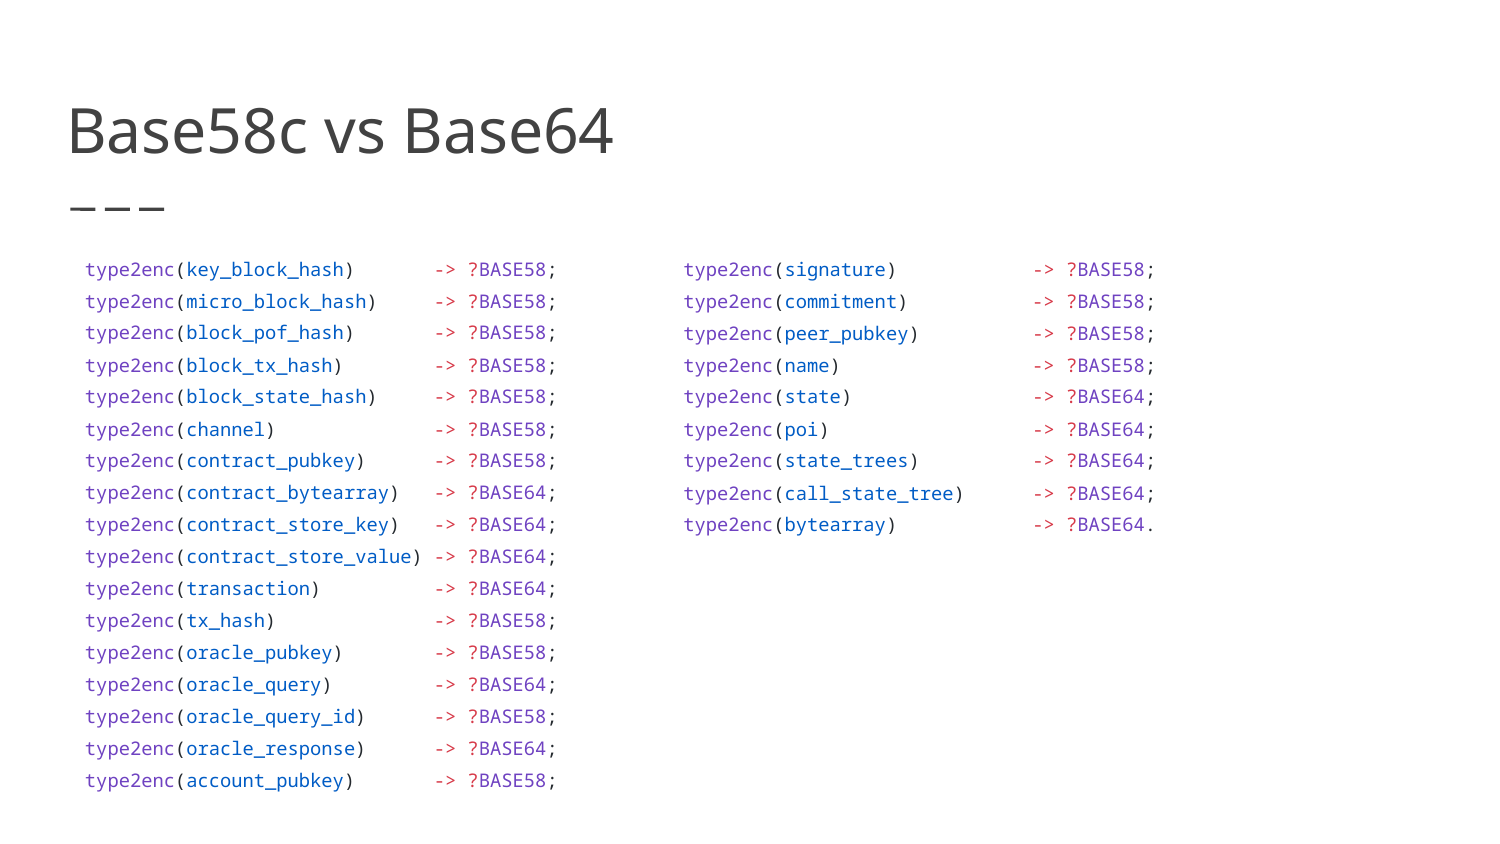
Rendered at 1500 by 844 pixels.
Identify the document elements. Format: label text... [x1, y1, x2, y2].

text_box type2enc(signature) -> ?BASE58; type2enc(commitment) -> ?BASE58; type2enc(peer_pubkey) -> ?BASE58; type2enc(name) -> ?BASE58; type2enc(state) -> ?BASE64; type2enc(poi) -> ?BASE64; type2enc(state_trees) -> ?BASE64; type2enc(call_state_tree) -> ?BASE64; type2enc(bytearray) -> ?BASE64. [668, 233, 1181, 740]
text_box type2enc(key_block_hash) -> ?BASE58; type2enc(micro_block_hash) -> ?BASE58; type2enc(block_pof_hash) -> ?BASE58; type2enc(block_tx_hash) -> ?BASE58; type2enc(block_state_hash) -> ?BASE58; type2enc(channel) -> ?BASE58; type2enc(contract_pubkey) -> ?BASE58; type2enc(contract_bytearray) -> ?BASE64; type2enc(contract_store_key) -> ?BASE64; type2enc(contract_store_value) -> ?BASE64; type2enc(transaction) -> ?BASE64; type2enc(tx_hash) -> ?BASE58; type2enc(oracle_pubkey) -> ?BASE58; type2enc(oracle_query) -> ?BASE64; type2enc(oracle_query_id) -> ?BASE58; type2enc(oracle_response) -> ?BASE64; type2enc(account_pubkey) -> ?BASE58; [69, 232, 583, 828]
title Base58c vs Base64 [51, 61, 1449, 182]
